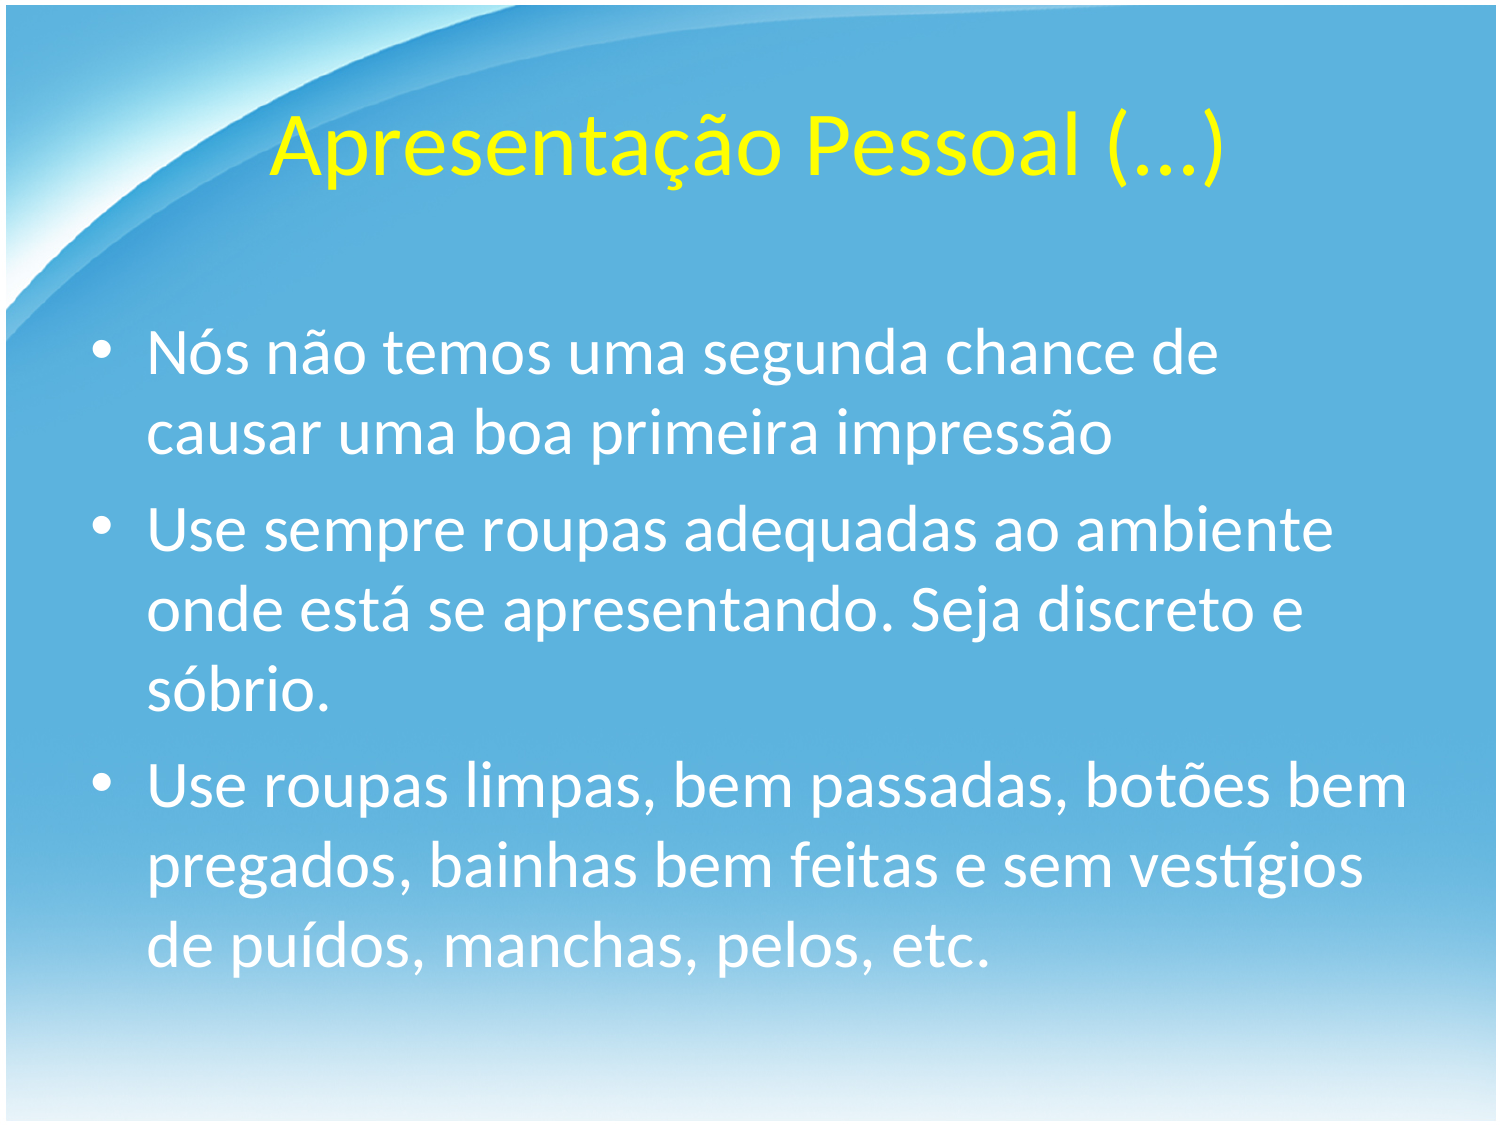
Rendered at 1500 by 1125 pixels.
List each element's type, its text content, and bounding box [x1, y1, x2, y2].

title Apresentação Pessoal (...) [75, 21, 1425, 257]
picture [0, 0, 1500, 1125]
text_box Nós não temos uma segunda chance de causar uma boa primeira impressão Use sempre roupas adequadas ao ambiente onde está se apresentando. Seja discreto e sóbrio. Use roupas limpas, bem passadas, botões bem pregados, bainhas bem feitas e sem vestígios de puídos, manchas, pelos, etc. [75, 300, 1426, 1043]
